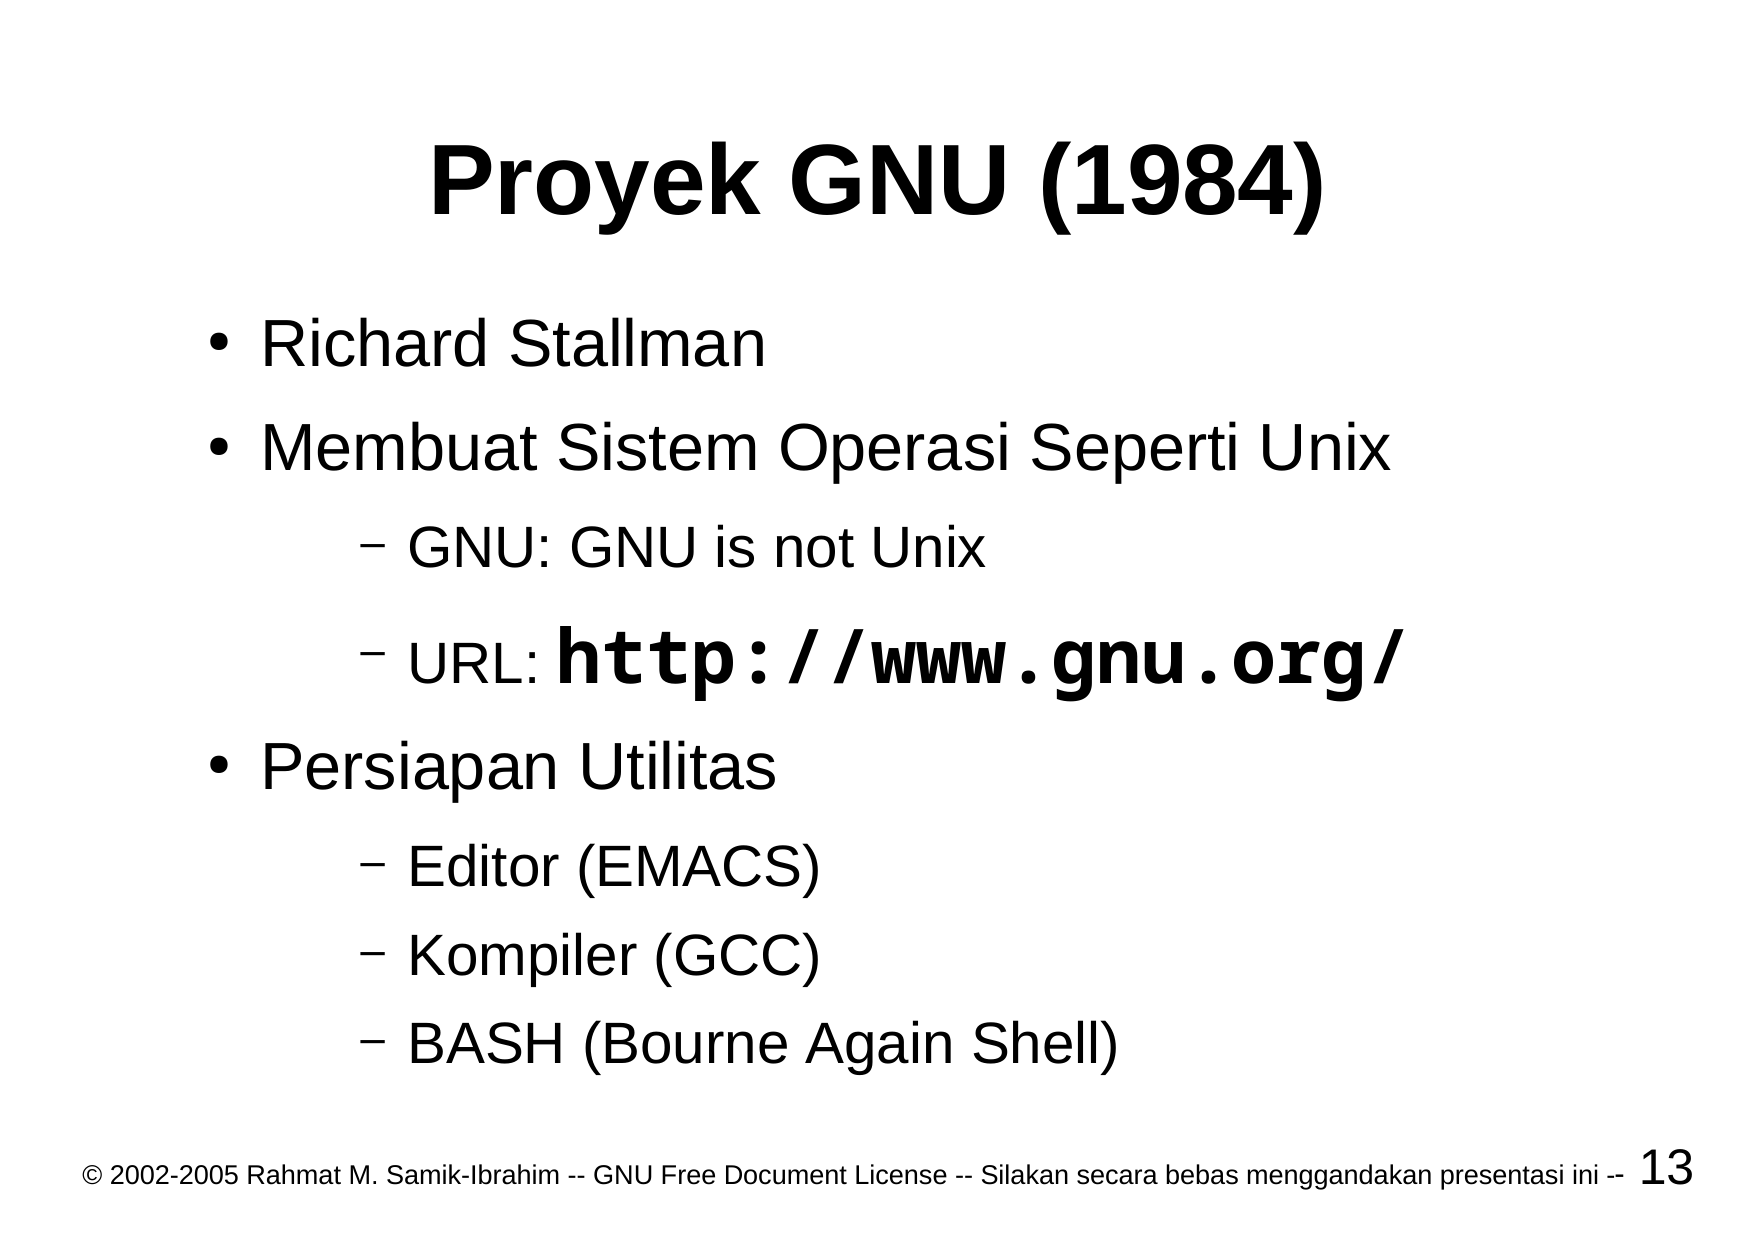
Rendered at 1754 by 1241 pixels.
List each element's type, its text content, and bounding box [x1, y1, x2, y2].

list Richard Stallman Membuat Sistem Operasi Seperti Unix GNU: GNU is not Unix URL: http://www.gnu.org/ Persiapan Utilitas Editor (EMACS) Kompiler (GCC) BASH (Bourne Again Shell) [171, 306, 1589, 1103]
title Proyek GNU (1984) [169, 83, 1587, 277]
